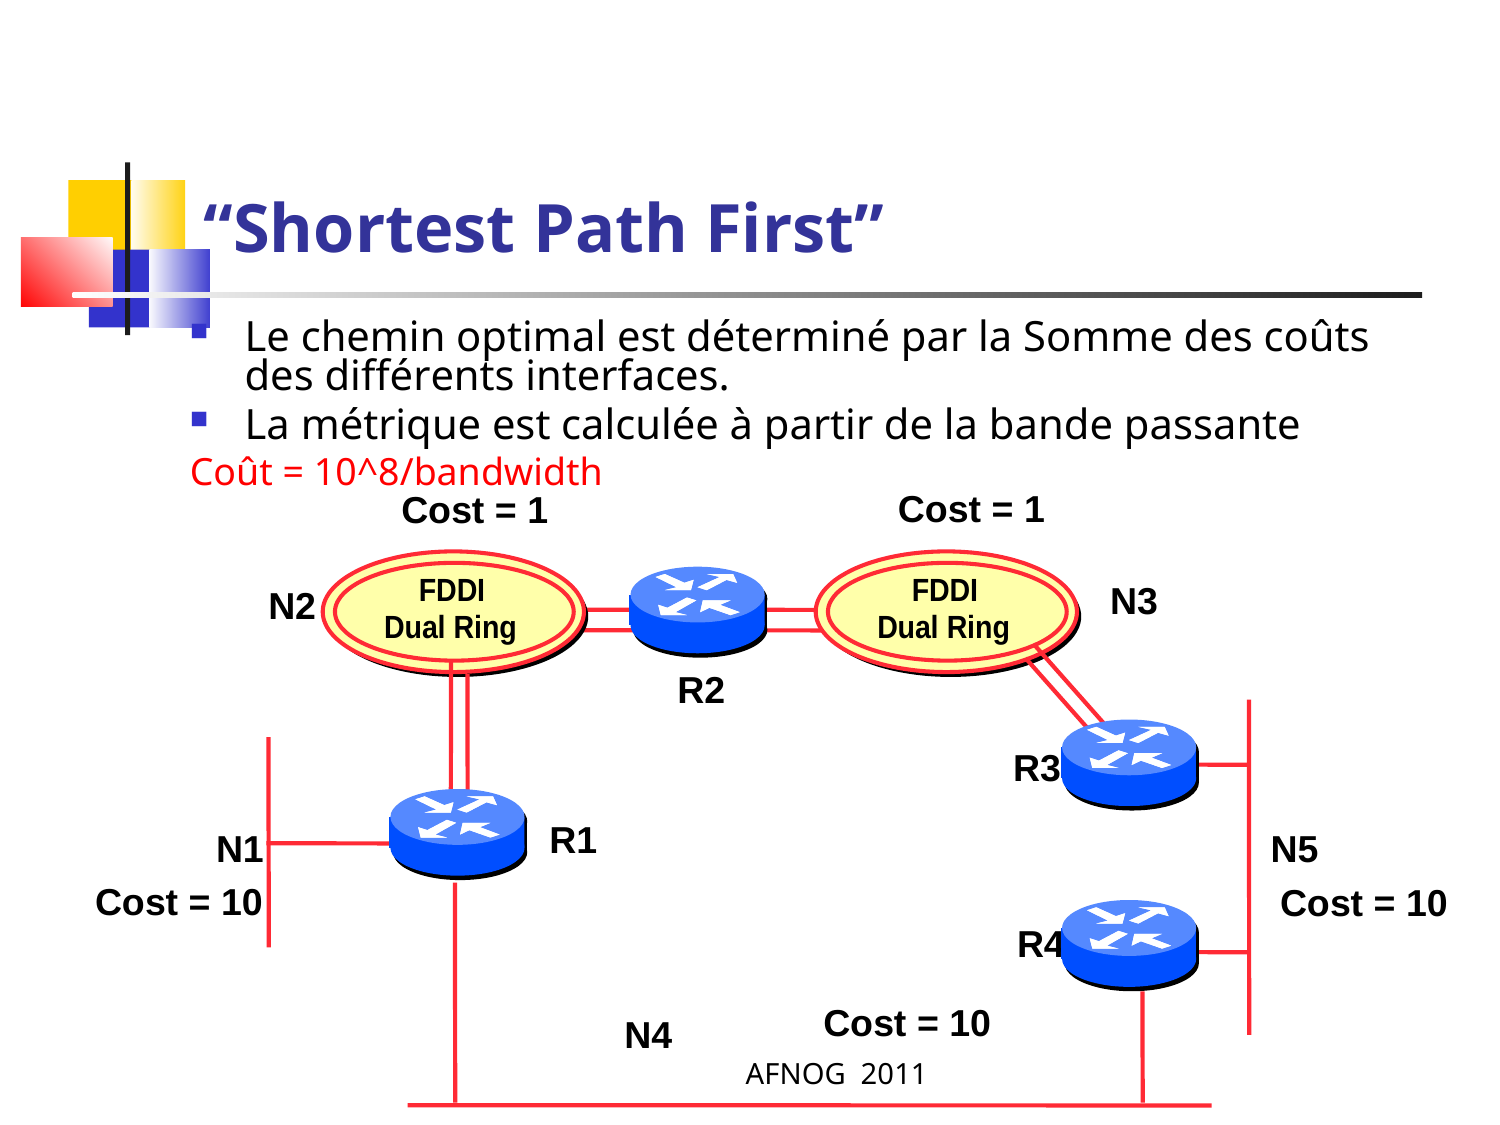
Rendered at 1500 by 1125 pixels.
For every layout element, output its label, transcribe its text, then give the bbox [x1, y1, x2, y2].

text_box N4 [609, 1007, 688, 1065]
picture [314, 544, 601, 691]
text_box N2 [253, 578, 332, 635]
list Le chemin optimal est déterminé par la Somme des coûts des différents interfaces. La métrique est calculée à partir de la bande passante Coût = 10^8/bandwidth [174, 312, 1450, 509]
text_box N3 [1095, 573, 1174, 630]
picture [625, 562, 777, 668]
text_box Cost = 1 [386, 482, 564, 539]
text_box R4 [1048, 938, 1055, 948]
text_box Cost = 10 [808, 996, 1007, 1053]
picture [1056, 715, 1209, 821]
text_box R3 [998, 740, 1056, 798]
text_box N5 [1255, 821, 1334, 879]
text_box R4 [1002, 916, 1056, 974]
text_box N1 [201, 821, 279, 879]
picture [1056, 895, 1209, 1002]
text_box AFNOG 2011 [599, 1024, 1074, 1099]
text_box R1 [537, 812, 613, 870]
text_box R2 [662, 668, 741, 719]
picture [385, 784, 537, 891]
text_box Cost = 10 [79, 874, 278, 932]
text_box Cost = 1 [882, 481, 1060, 539]
title “Shortest Path First” [188, 35, 1468, 276]
text_box Cost = 10 [1265, 875, 1463, 932]
picture [807, 544, 1094, 691]
